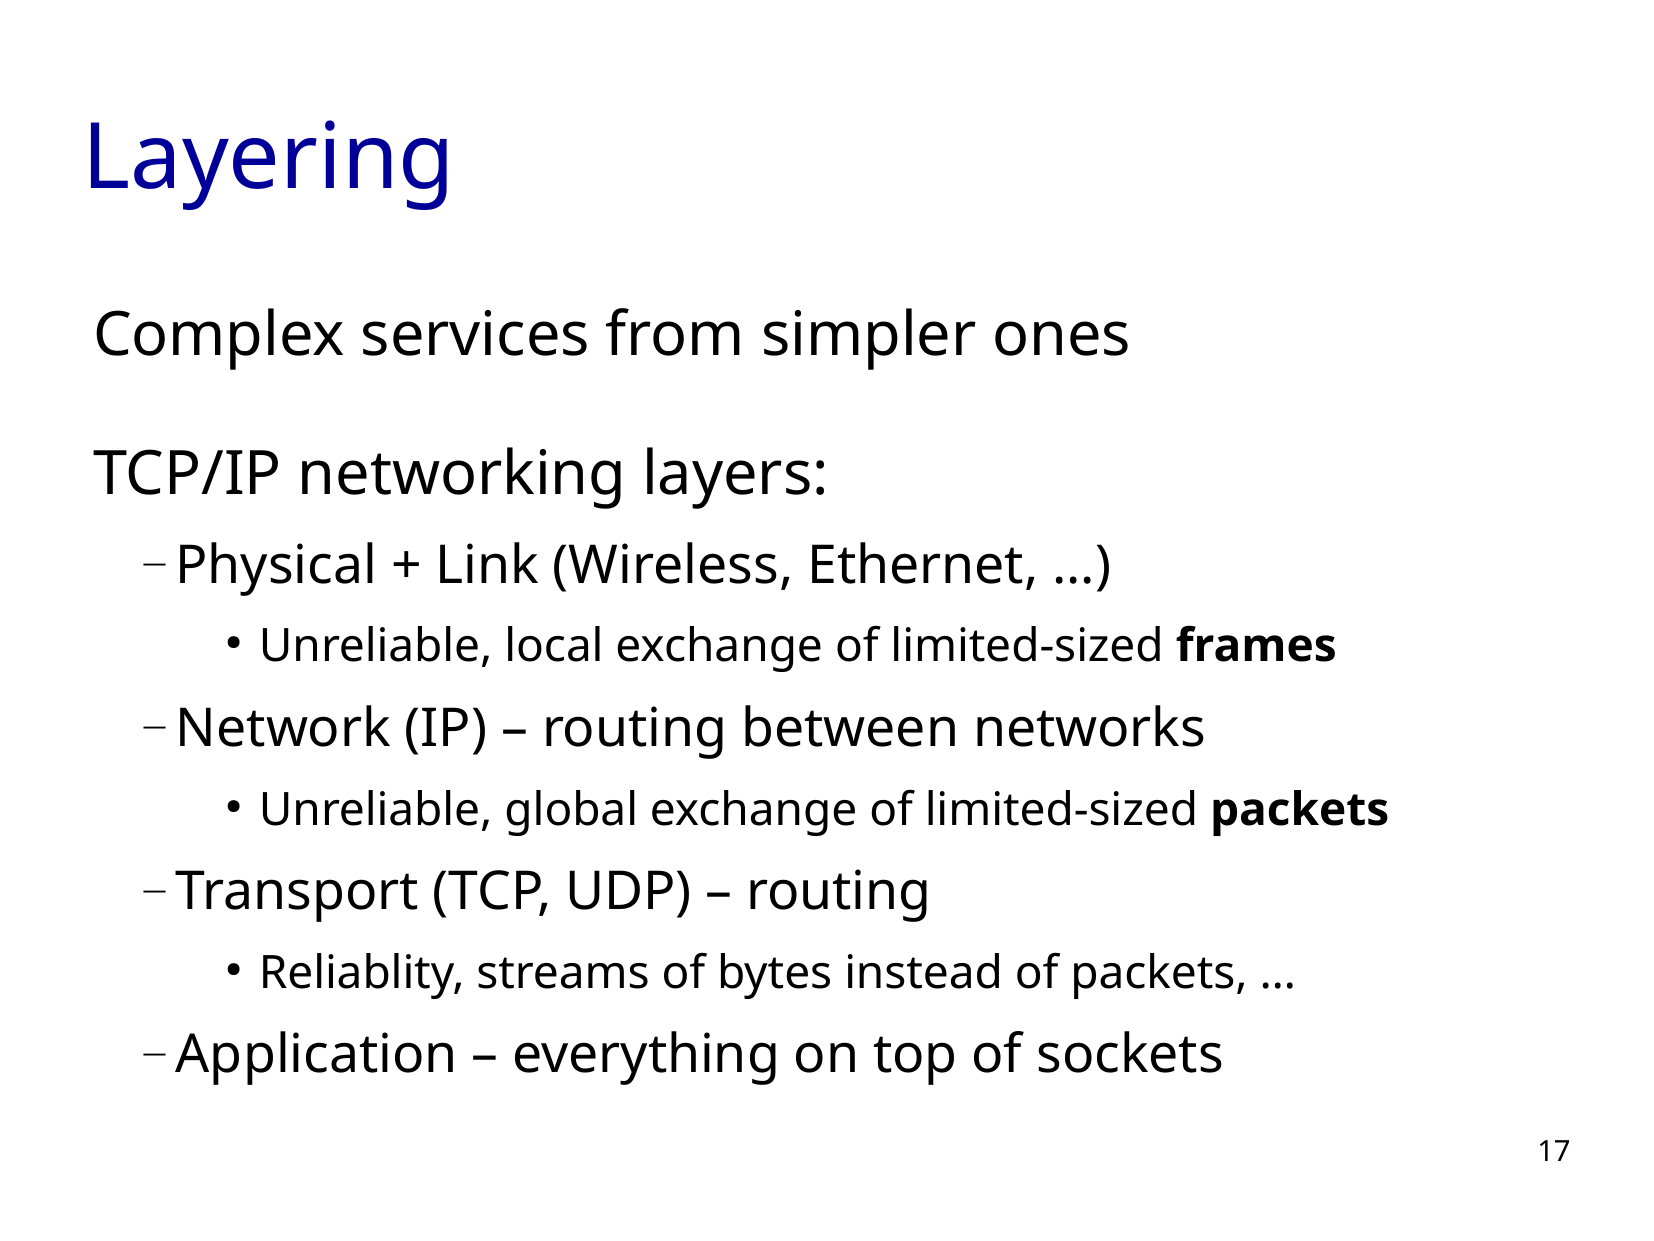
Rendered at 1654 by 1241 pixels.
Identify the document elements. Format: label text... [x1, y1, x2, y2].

title Layering [82, 49, 1571, 257]
list Complex services from simpler ones TCP/IP networking layers: Physical + Link (Wireless, Ethernet, ...) Unreliable, local exchange of limited-sized frames Network (IP) – routing between networks Unreliable, global exchange of limited-sized packets Transport (TCP, UDP) – routing Reliablity, streams of bytes instead of packets, … Application – everything on top of sockets [60, 290, 1571, 1096]
